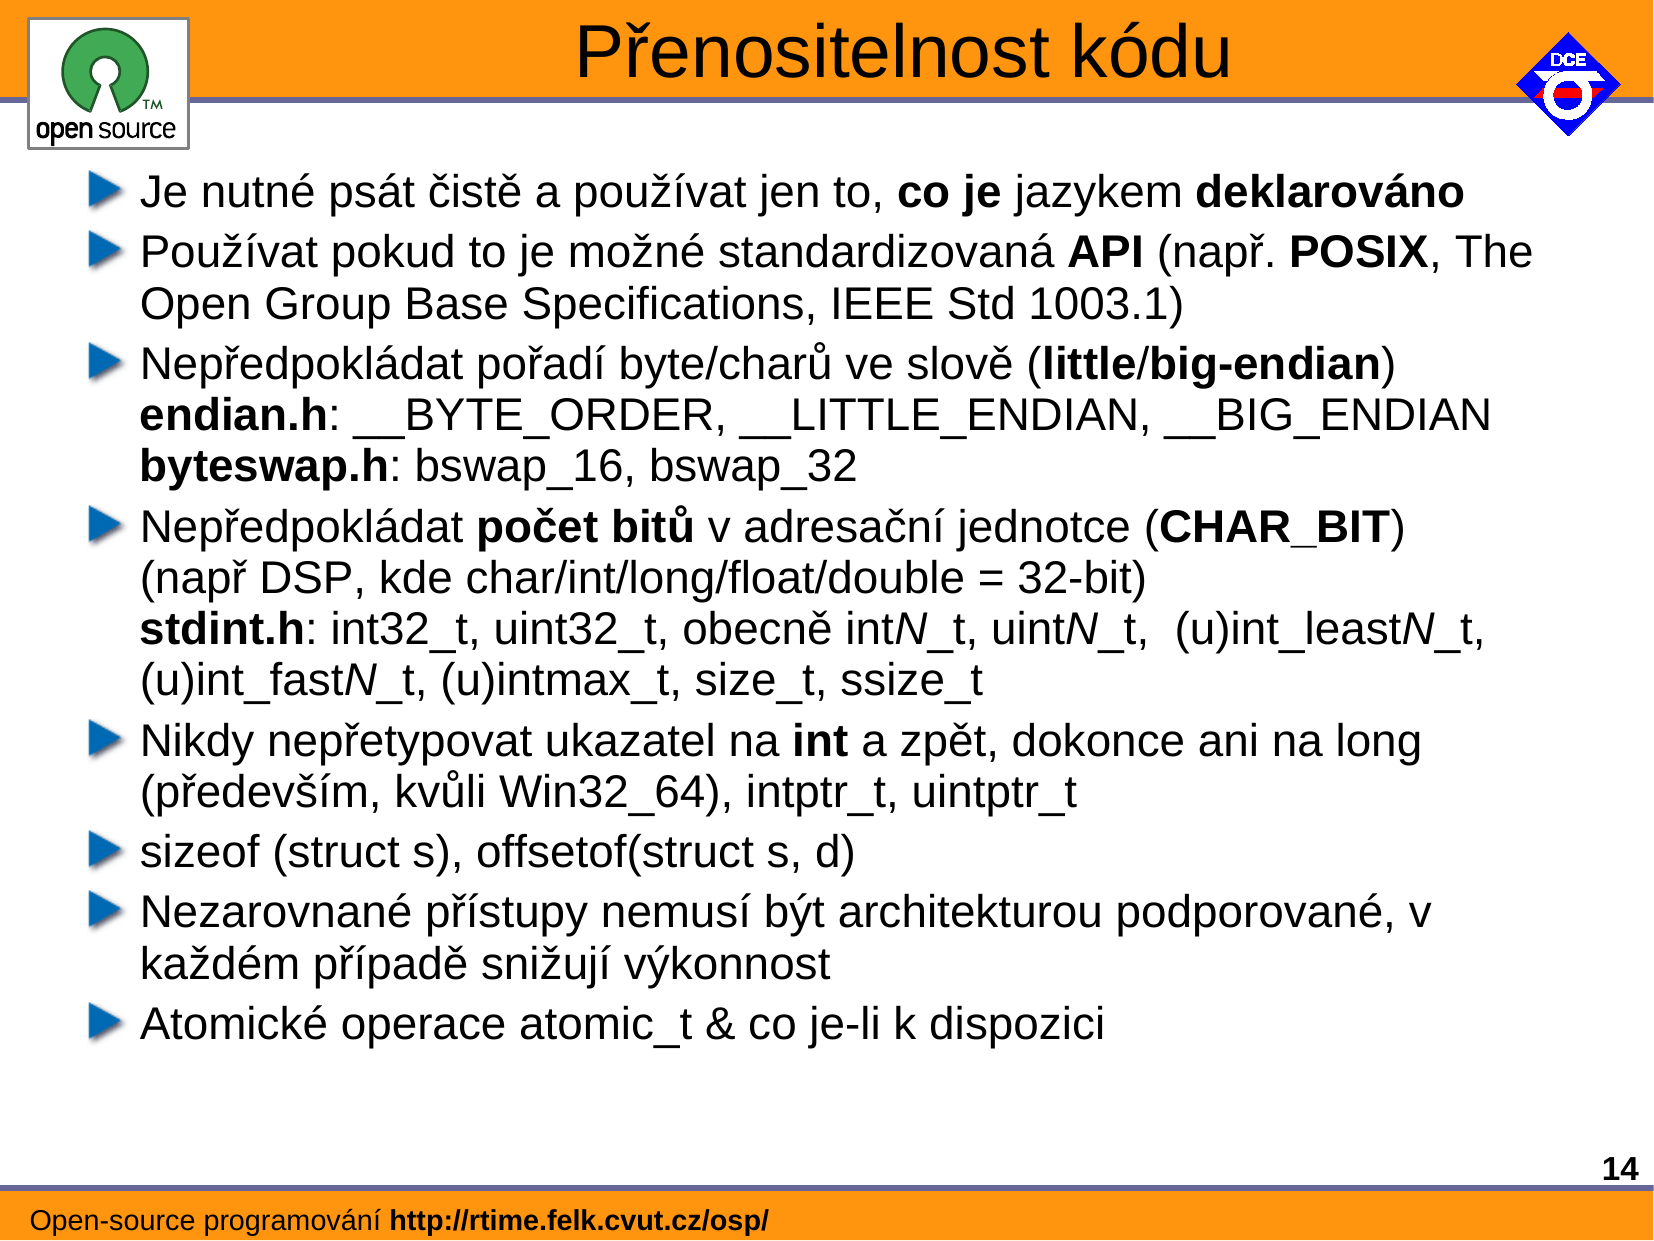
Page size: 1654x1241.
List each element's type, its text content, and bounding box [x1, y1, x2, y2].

title Přenositelnost kódu [178, 4, 1631, 98]
list Je nutné psát čistě a používat jen to, co je jazykem deklarováno Používat pokud to je možné standardizovaná API (např. POSIX, The Open Group Base Specifications, IEEE Std 1003.1) Nepředpokládat pořadí byte/charů ve slově (little/big-endian) endian.h: __BYTE_ORDER, __LITTLE_ENDIAN, __BIG_ENDIAN byteswap.h: bswap_16, bswap_32 Nepředpokládat počet bitů v adresační jednotce (CHAR_BIT) (např DSP, kde char/int/long/float/double = 32-bit) stdint.h: int32_t, uint32_t, obecně intN_t, uintN_t, (u)int_leastN_t, (u)int_fastN_t, (u)intmax_t, size_t, ssize_t Nikdy nepřetypovat ukazatel na int a zpět, dokonce ani na long (především, kvůli Win32_64), intptr_t, uintptr_t sizeof (struct s), offsetof(struct s, d) Nezarovnané přístupy nemusí být architekturou podporované, v každém případě snižují výkonnost Atomické operace atomic_t & co je-li k dispozici [68, 166, 1592, 1160]
